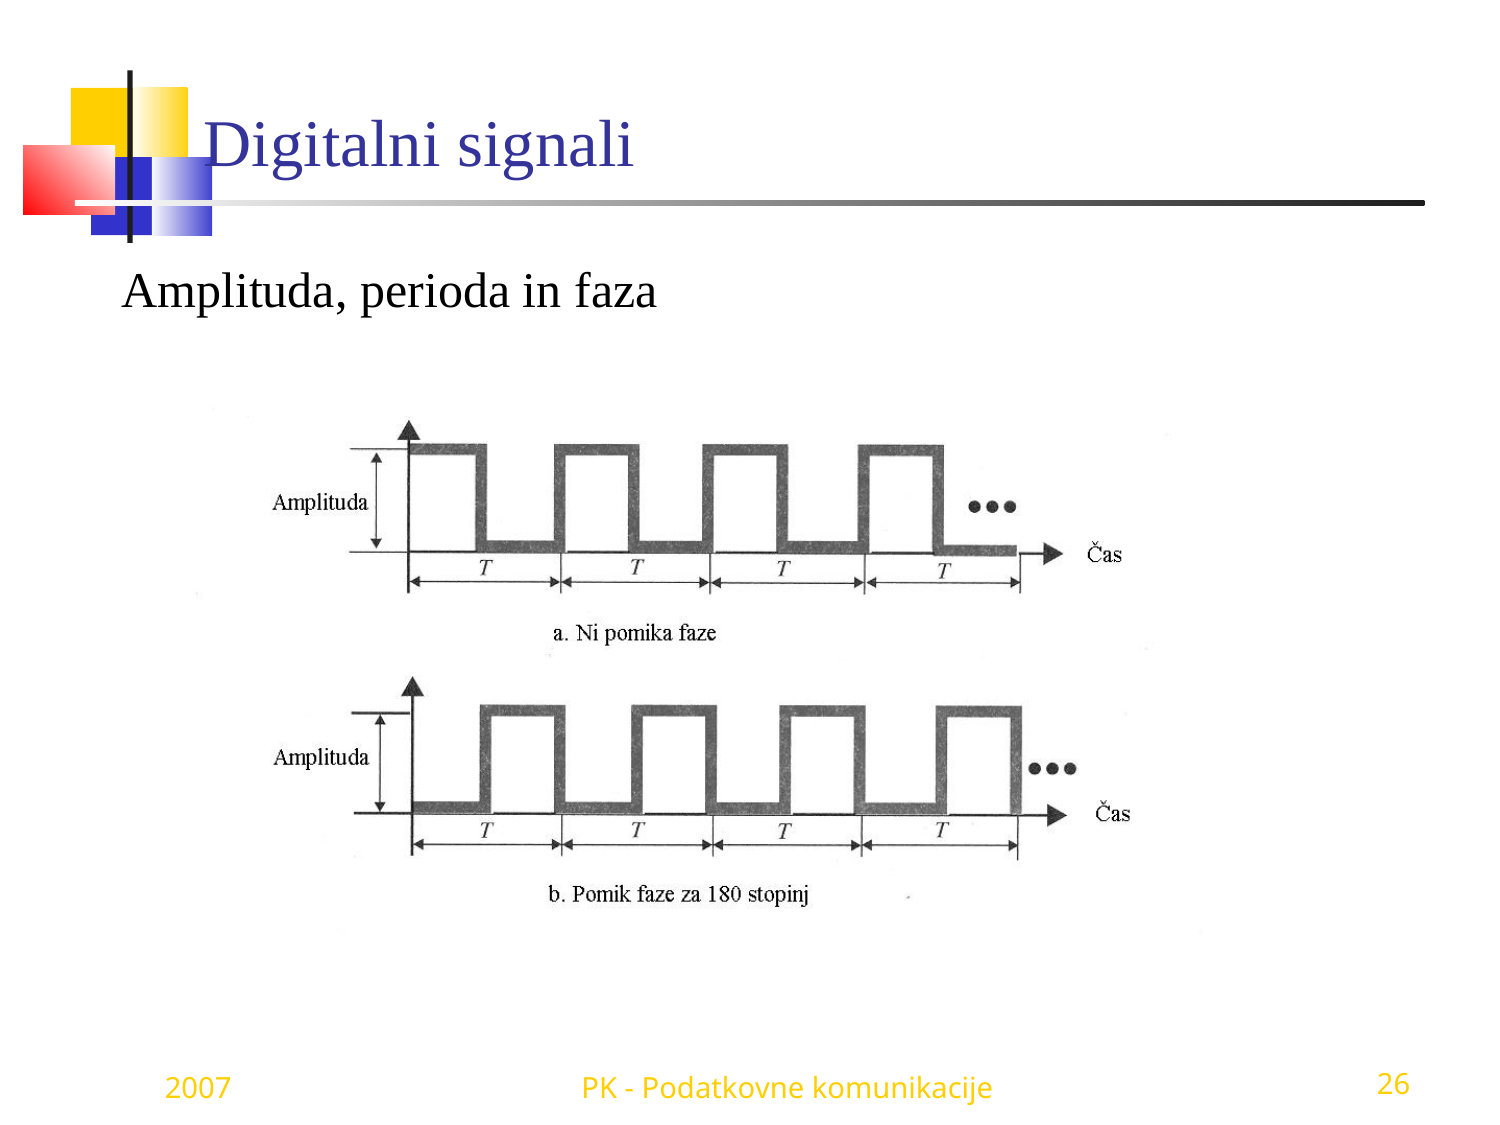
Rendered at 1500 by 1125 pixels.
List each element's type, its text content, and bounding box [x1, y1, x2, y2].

text_box PK - Podatkovne komunikacije [549, 1037, 1026, 1113]
picture [187, 374, 1213, 979]
text_box 2007 [150, 1037, 463, 1113]
title Digitalni signali [188, 92, 1468, 188]
text_box <number> [1112, 1037, 1426, 1113]
list Amplituda, perioda in faza [50, 249, 1469, 371]
